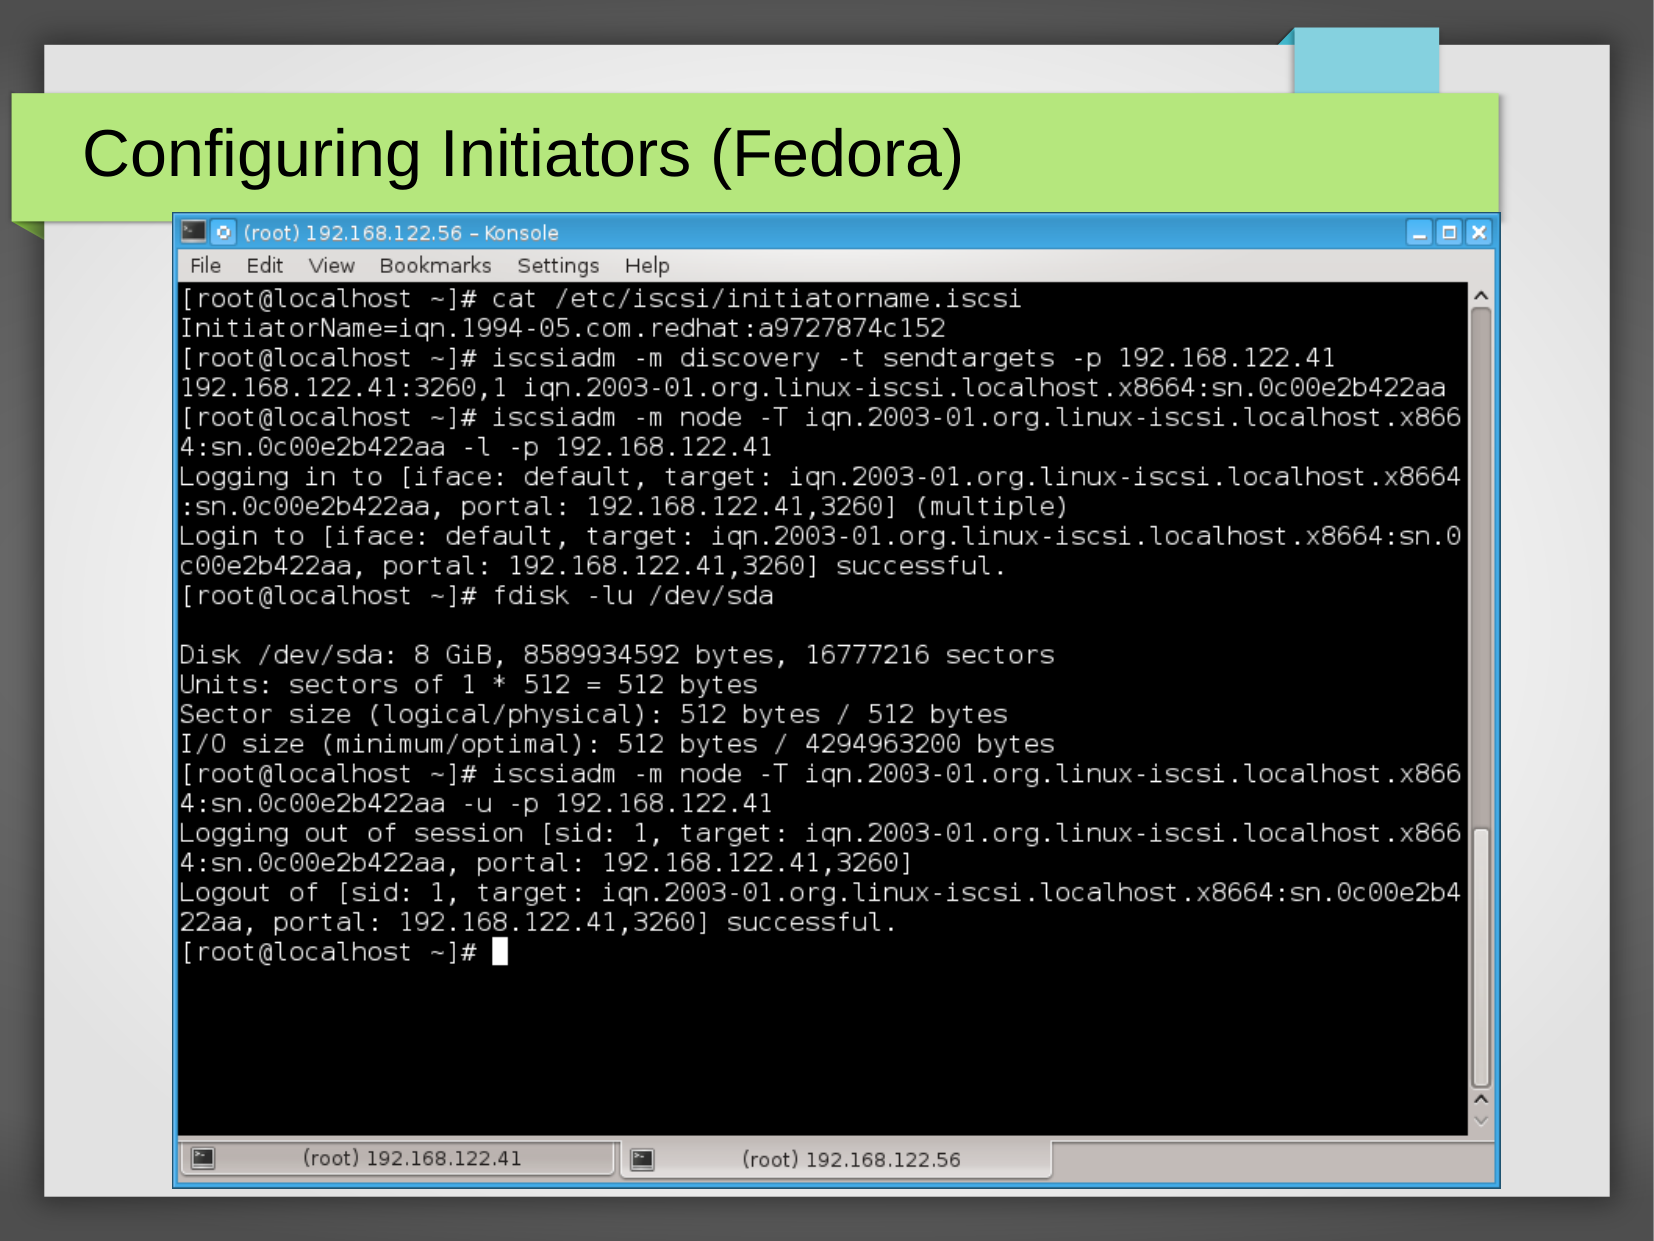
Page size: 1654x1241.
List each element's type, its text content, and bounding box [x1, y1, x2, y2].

picture [0, 0, 1654, 1241]
title Configuring Initiators (Fedora) [82, 94, 1264, 213]
